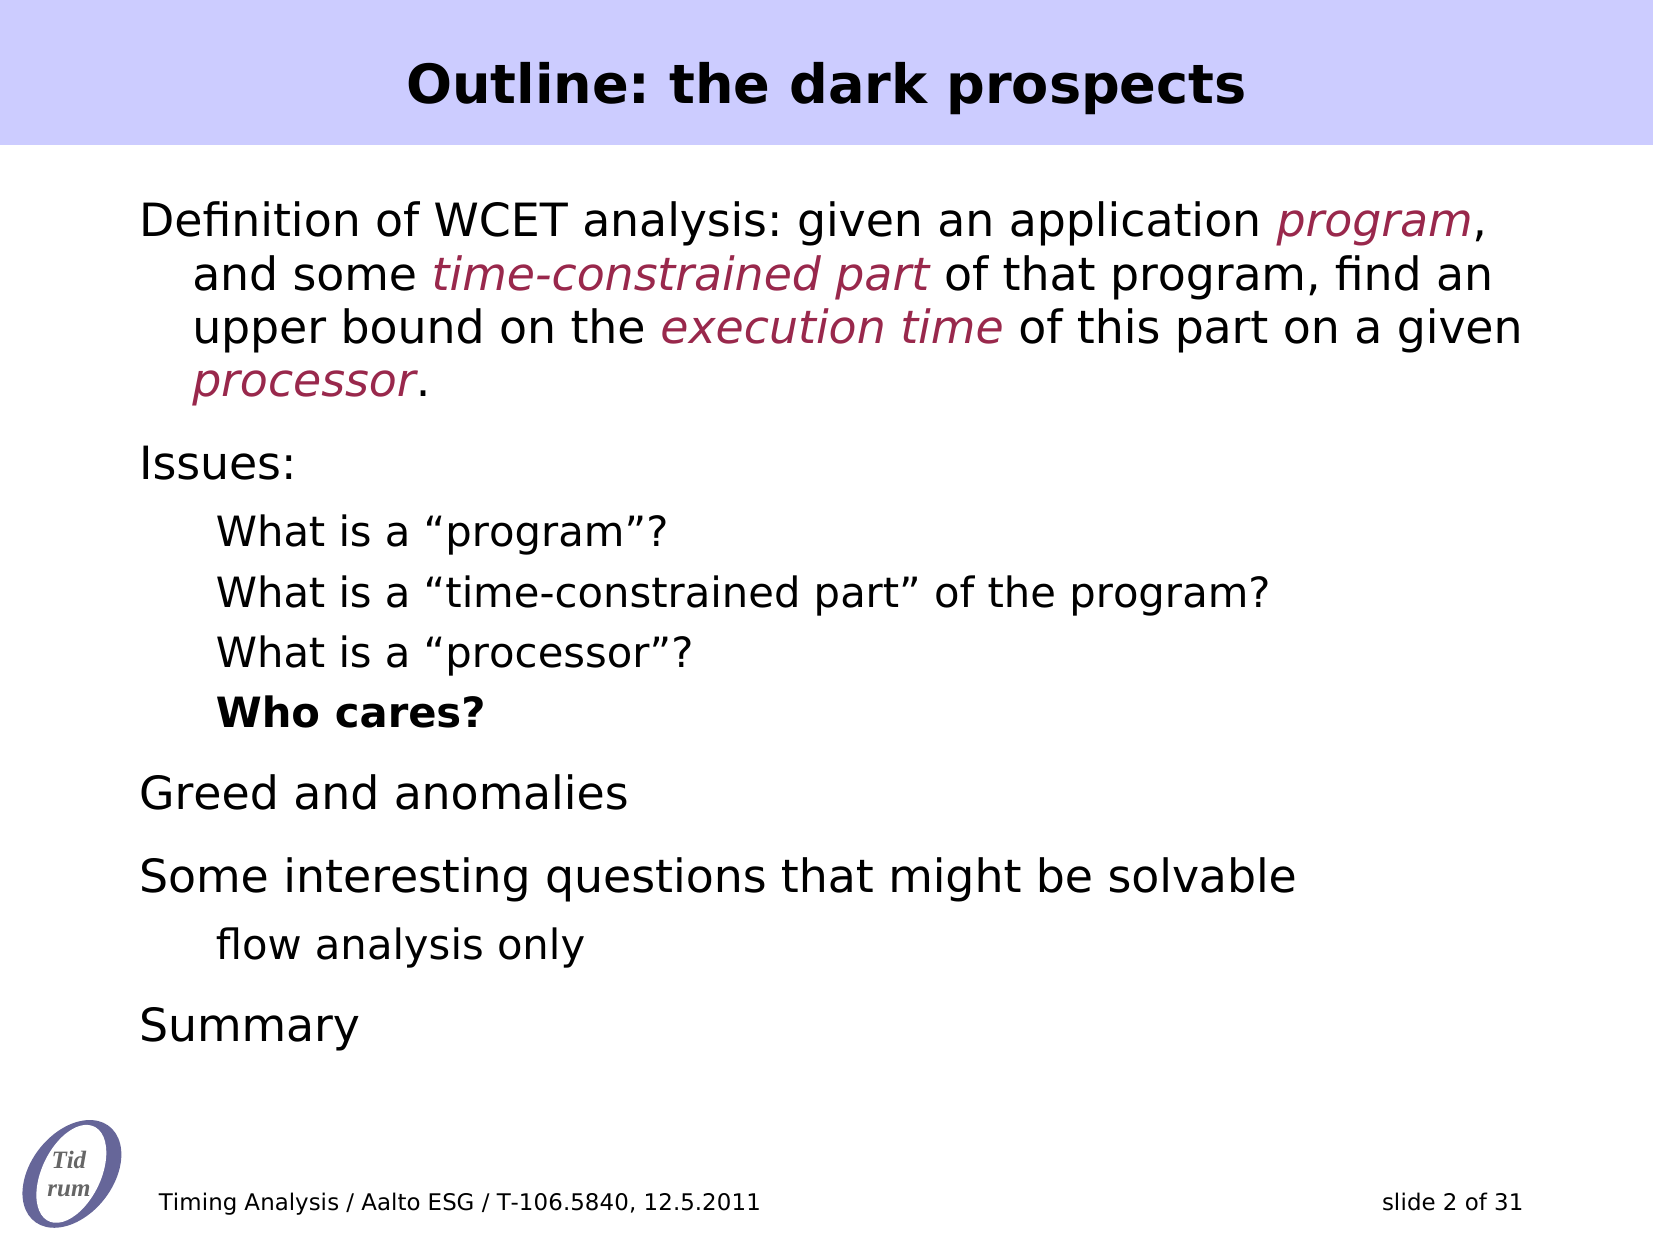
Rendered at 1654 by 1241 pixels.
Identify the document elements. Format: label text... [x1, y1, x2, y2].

title Outline: the dark prospects [121, 43, 1533, 126]
list Definition of WCET analysis: given an application program, and some time-constrained part of that program, find an upper bound on the execution time of this part on a given processor. Issues: What is a “program”? What is a “time-constrained part” of the program? What is a “processor”? Who cares? Greed and anomalies Some interesting questions that might be solvable flow analysis only Summary [121, 194, 1533, 1053]
